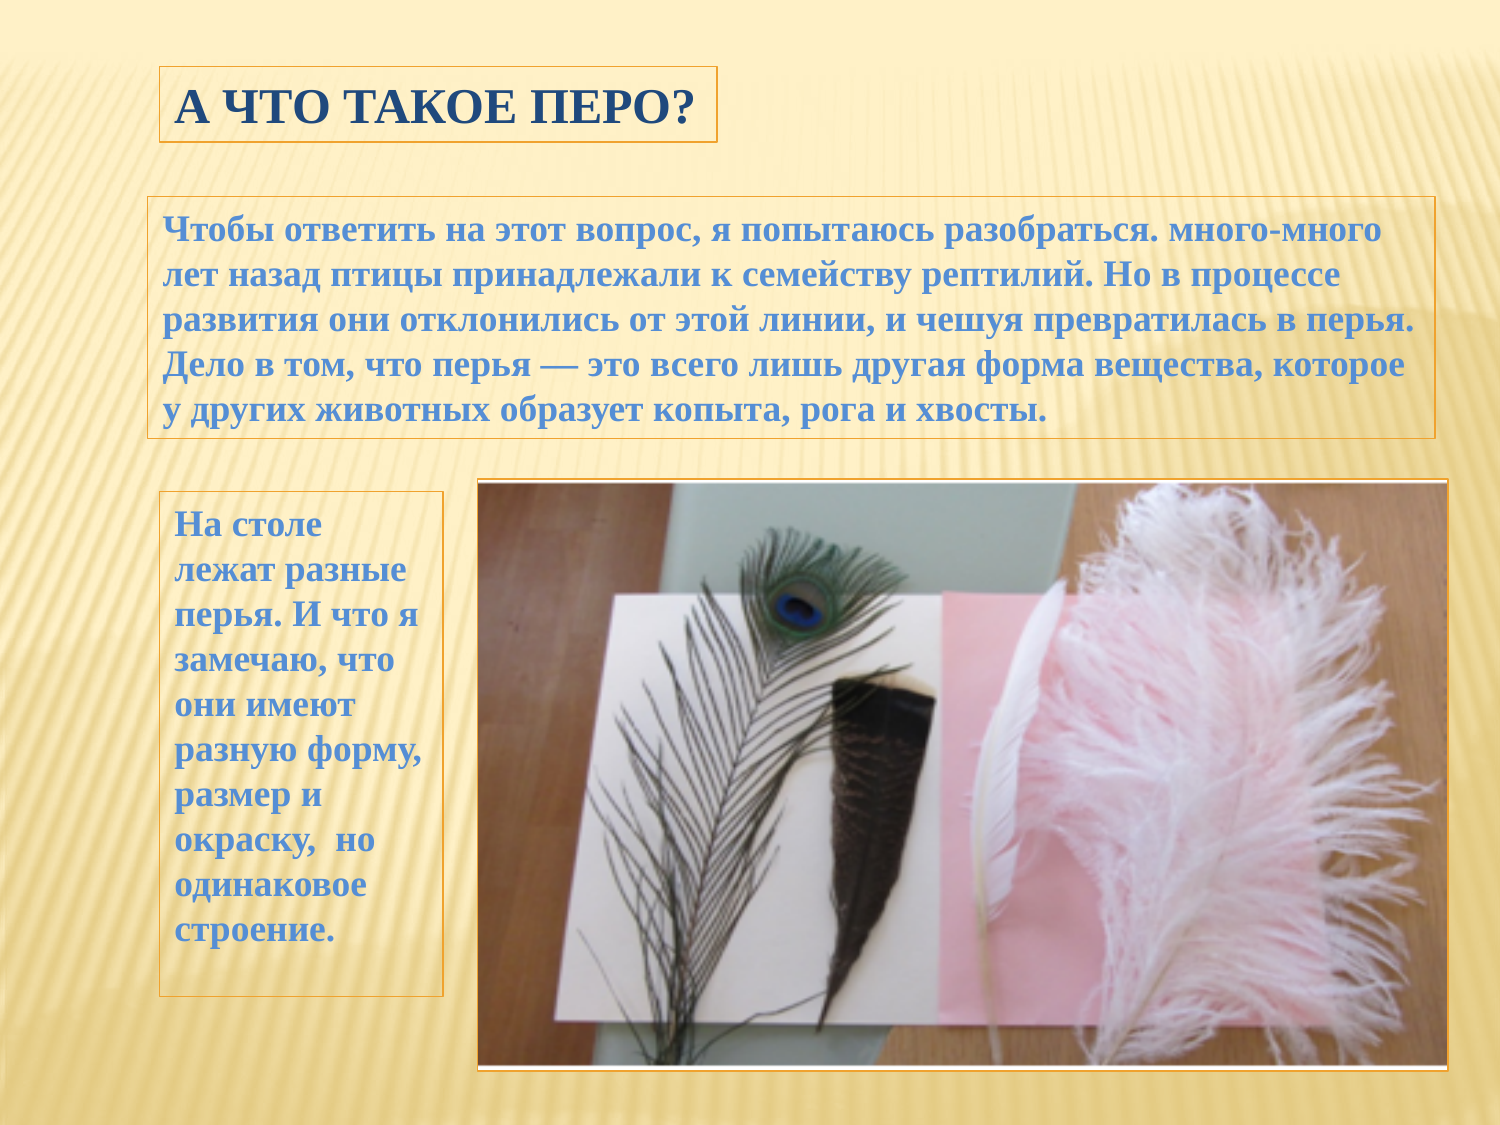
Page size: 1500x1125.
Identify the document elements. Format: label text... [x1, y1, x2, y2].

picture [478, 479, 1447, 1071]
text_box На столе лежат разные перья. И что я замечаю, что они имеют разную форму, размер и окраску, но одинаковое строение. [159, 491, 443, 997]
text_box Чтобы ответить на этот вопрос, я попытаюсь разобраться. много-много лет назад птицы принадлежали к семейству рептилий. Но в процессе развития они отклонились от этой линии, и чешуя превратилась в перья. Дело в том, что перья — это всего лишь другая форма вещества, которое у других животных образует копыта, рога и хвосты. [147, 196, 1436, 439]
text_box А что такое перо? [159, 66, 717, 143]
